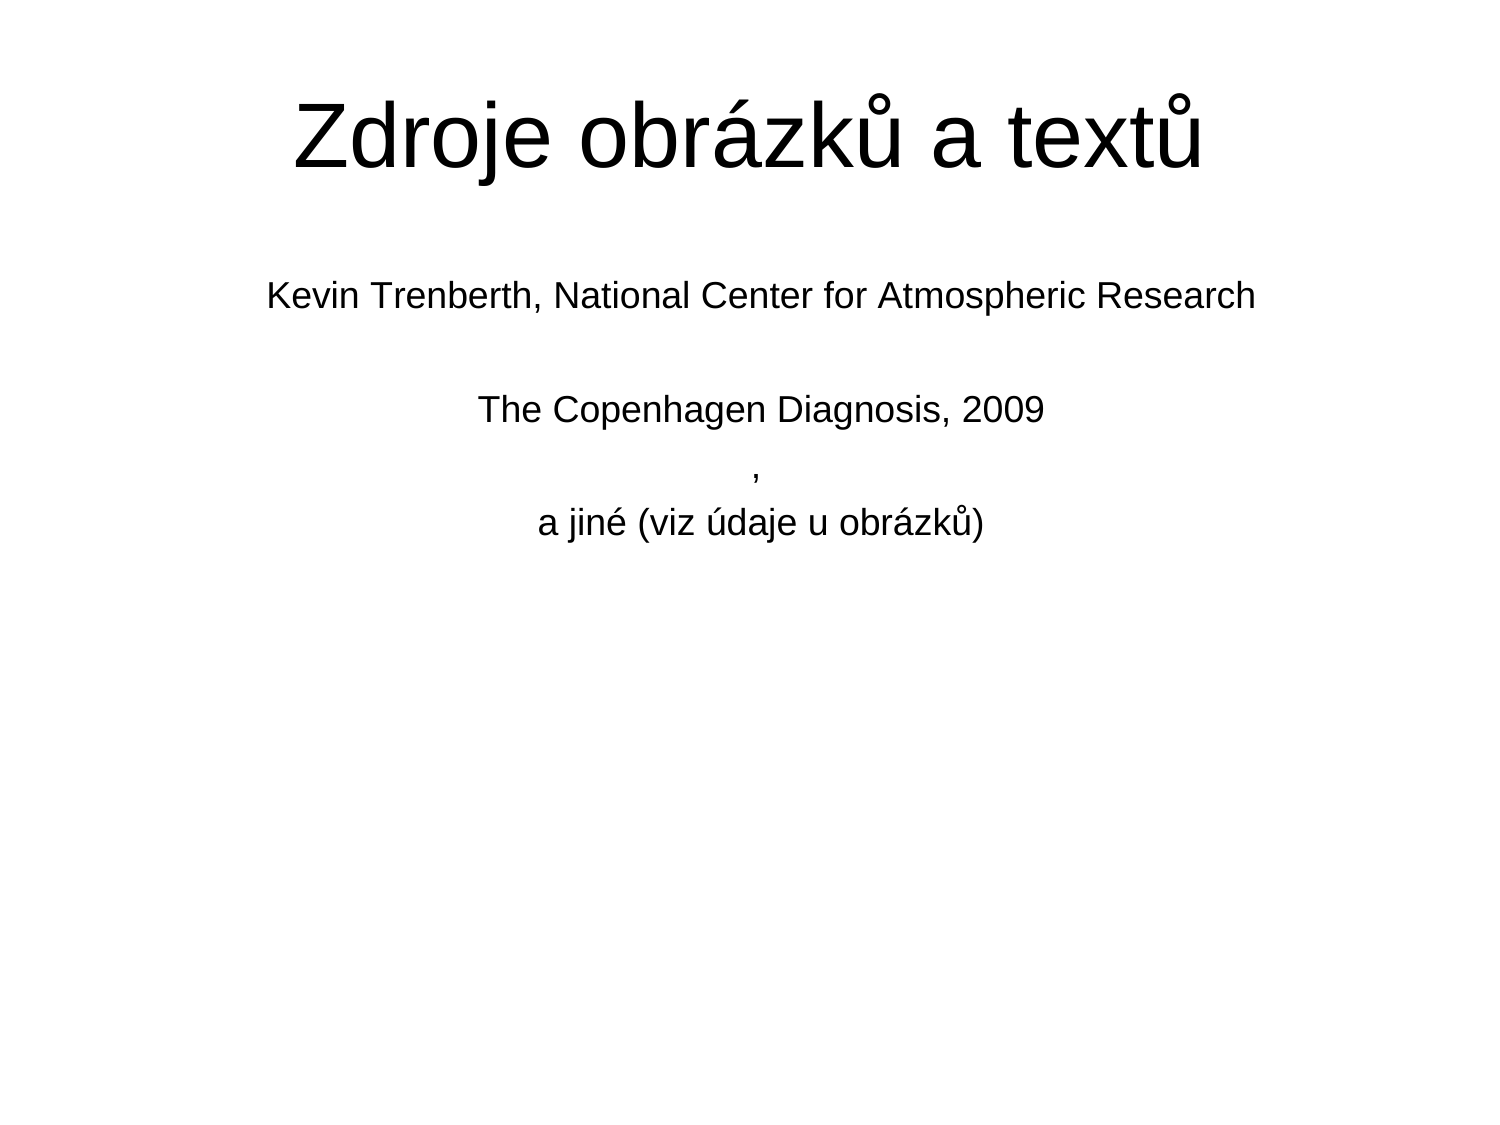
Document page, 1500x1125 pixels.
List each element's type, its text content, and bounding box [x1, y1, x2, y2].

title Zdroje obrázků a textů [75, 21, 1425, 257]
text_box Kevin Trenberth, National Center for Atmospheric Research The Copenhagen Diagnosis, 2009 , a jiné (viz údaje u obrázků) [147, 206, 1375, 552]
